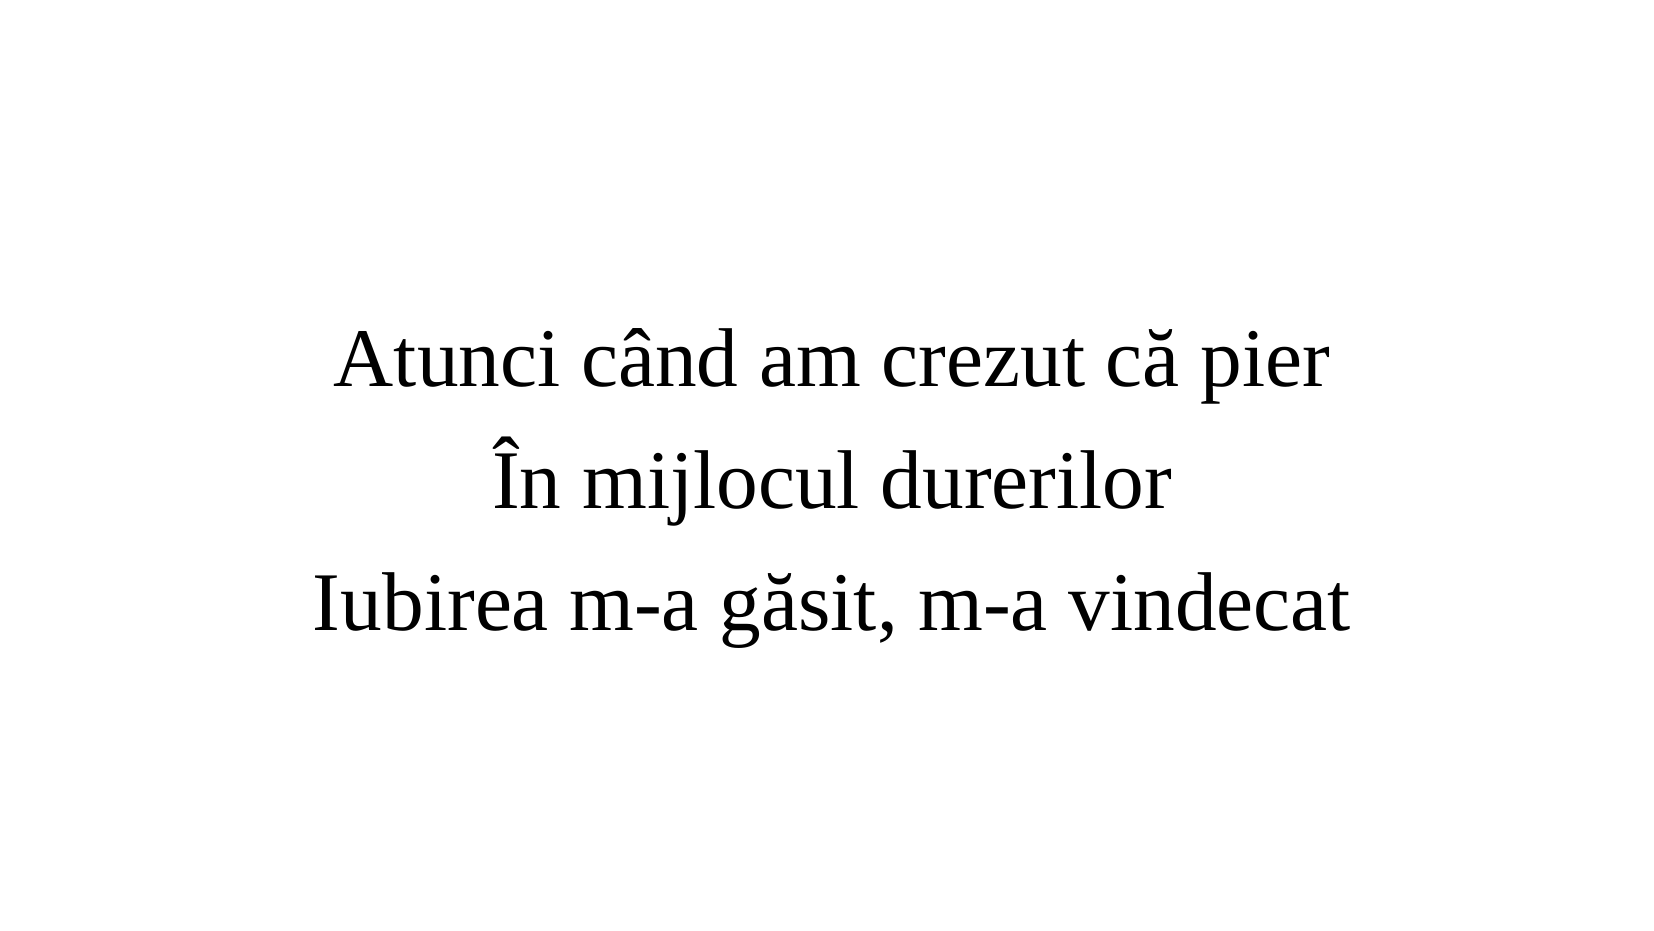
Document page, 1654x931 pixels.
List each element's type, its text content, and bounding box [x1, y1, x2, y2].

subtitle Atunci când am crezut că pier În mijlocul durerilor Iubirea m-a găsit, m-a vindecat [94, 300, 1571, 650]
